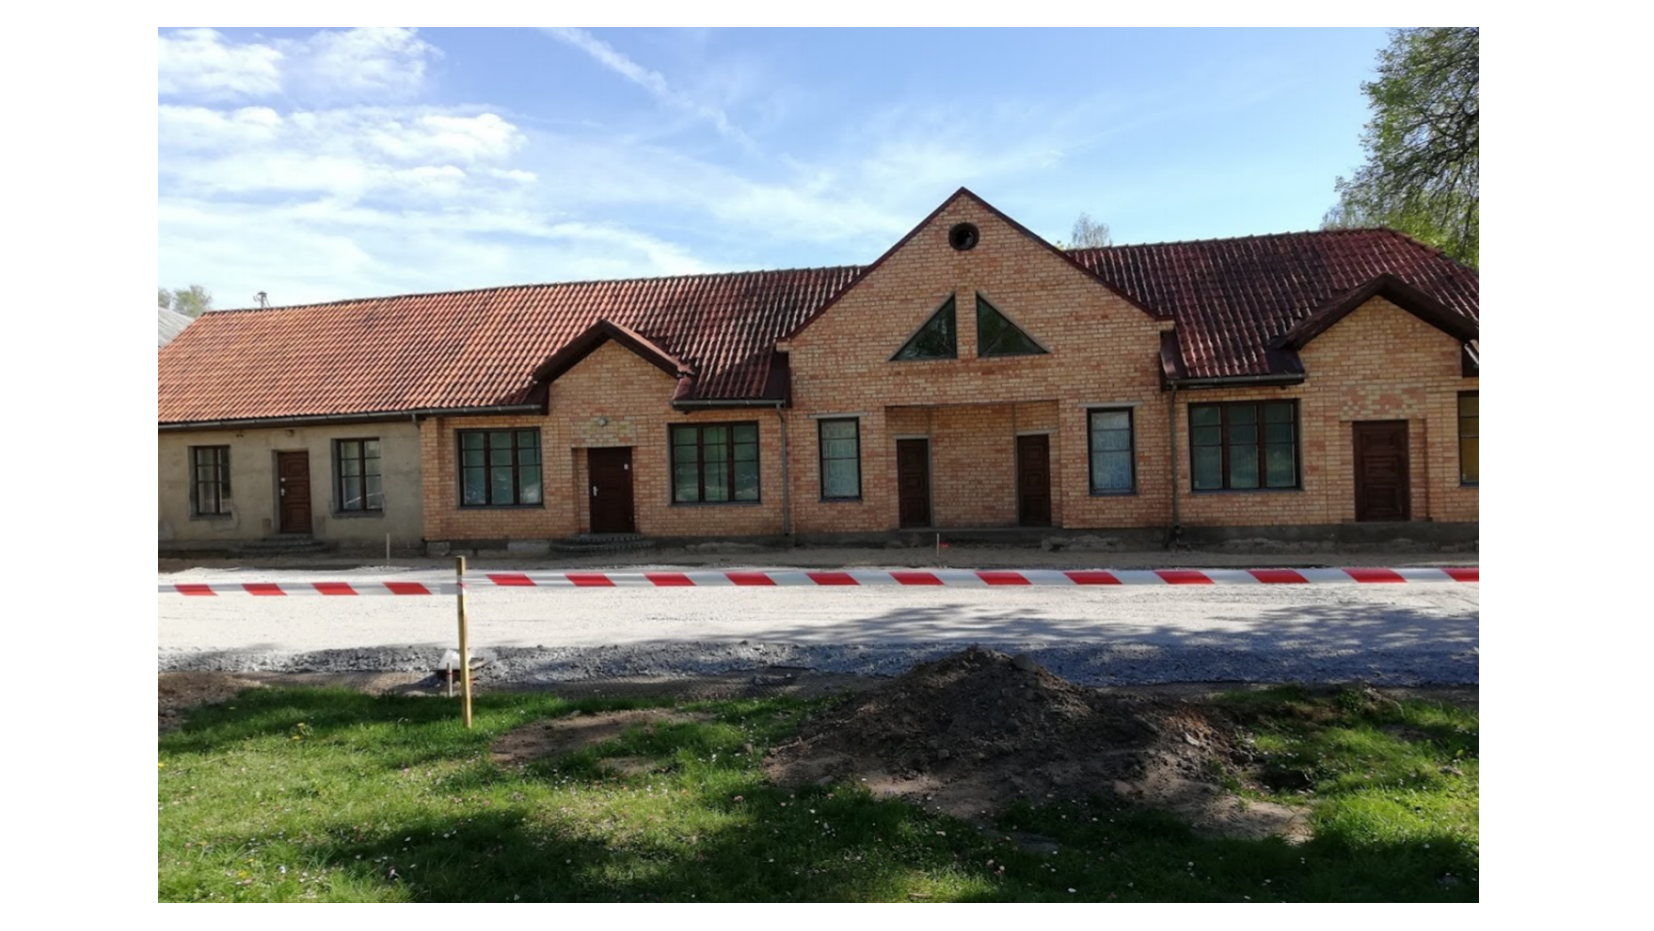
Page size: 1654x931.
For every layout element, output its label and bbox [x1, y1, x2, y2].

picture [158, 27, 1479, 903]
